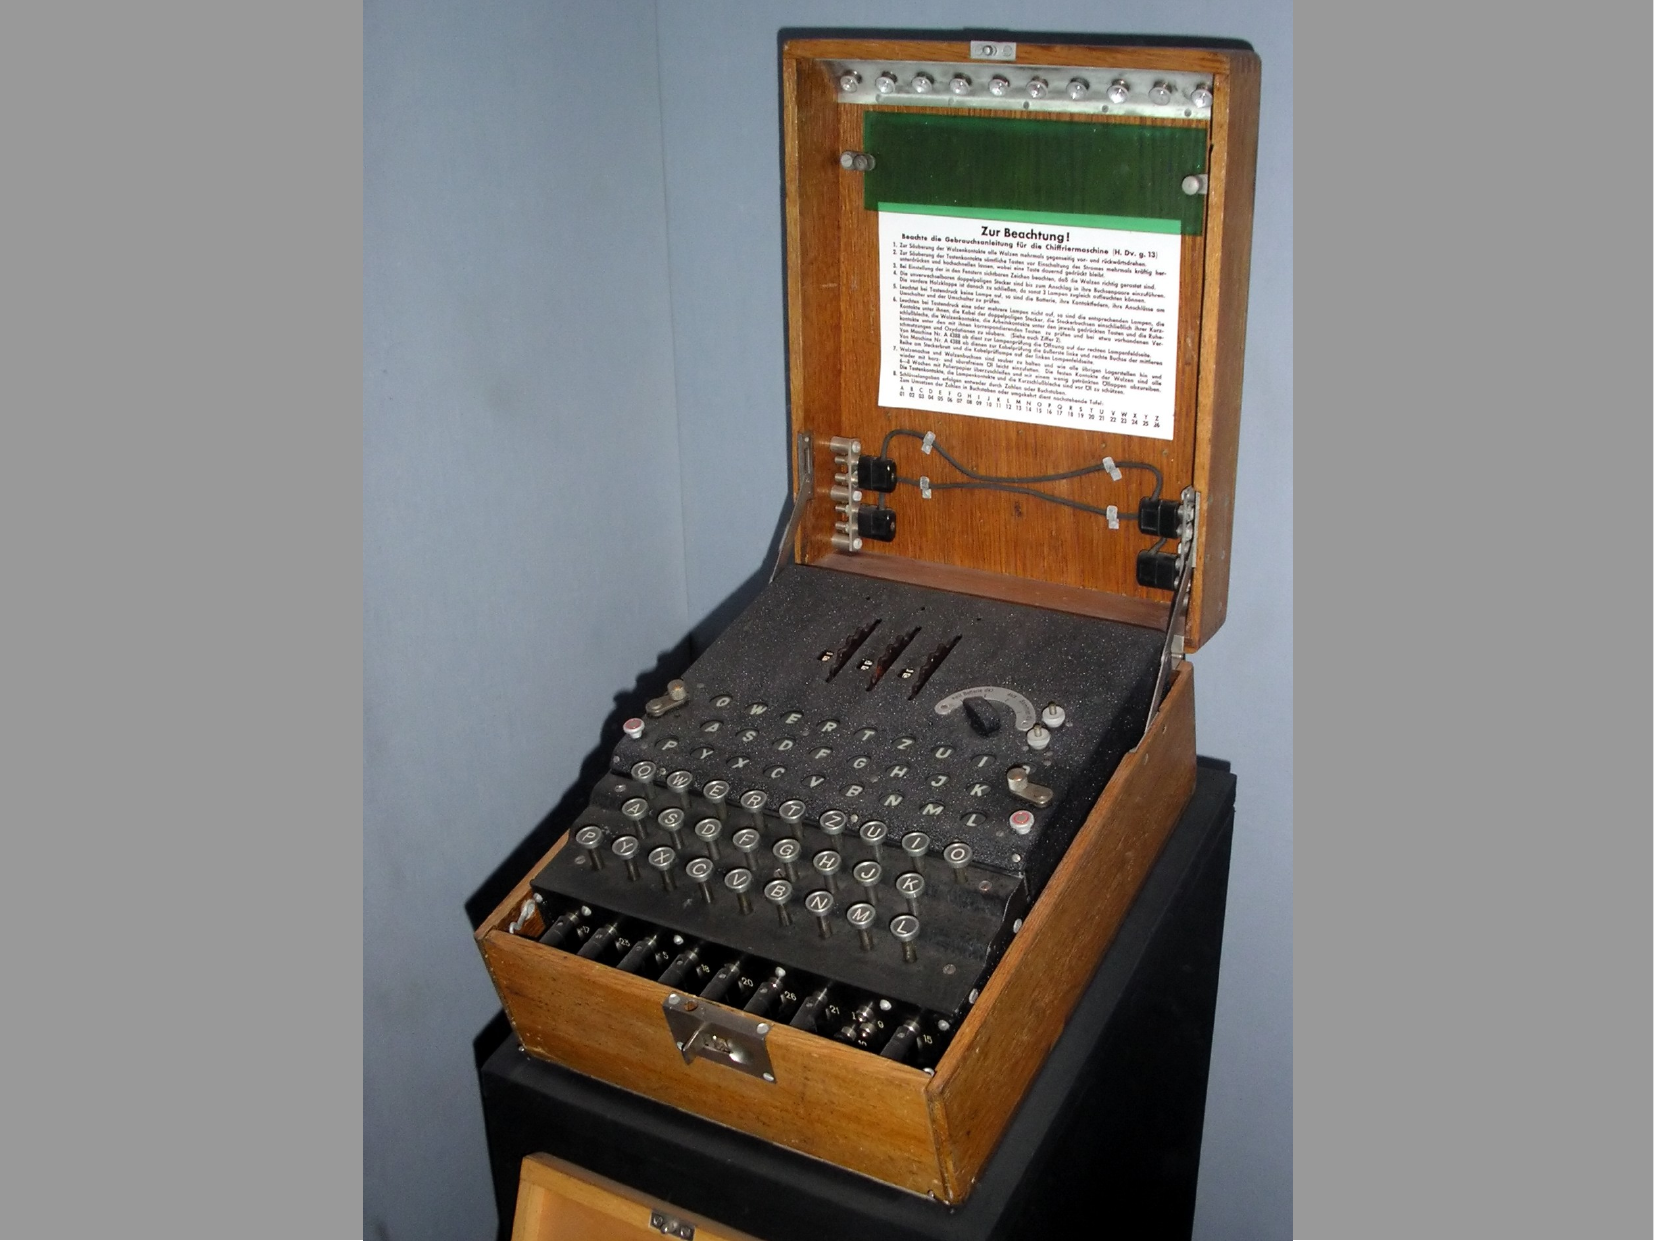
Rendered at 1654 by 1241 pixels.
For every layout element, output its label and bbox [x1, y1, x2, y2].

picture [363, 0, 1293, 1241]
